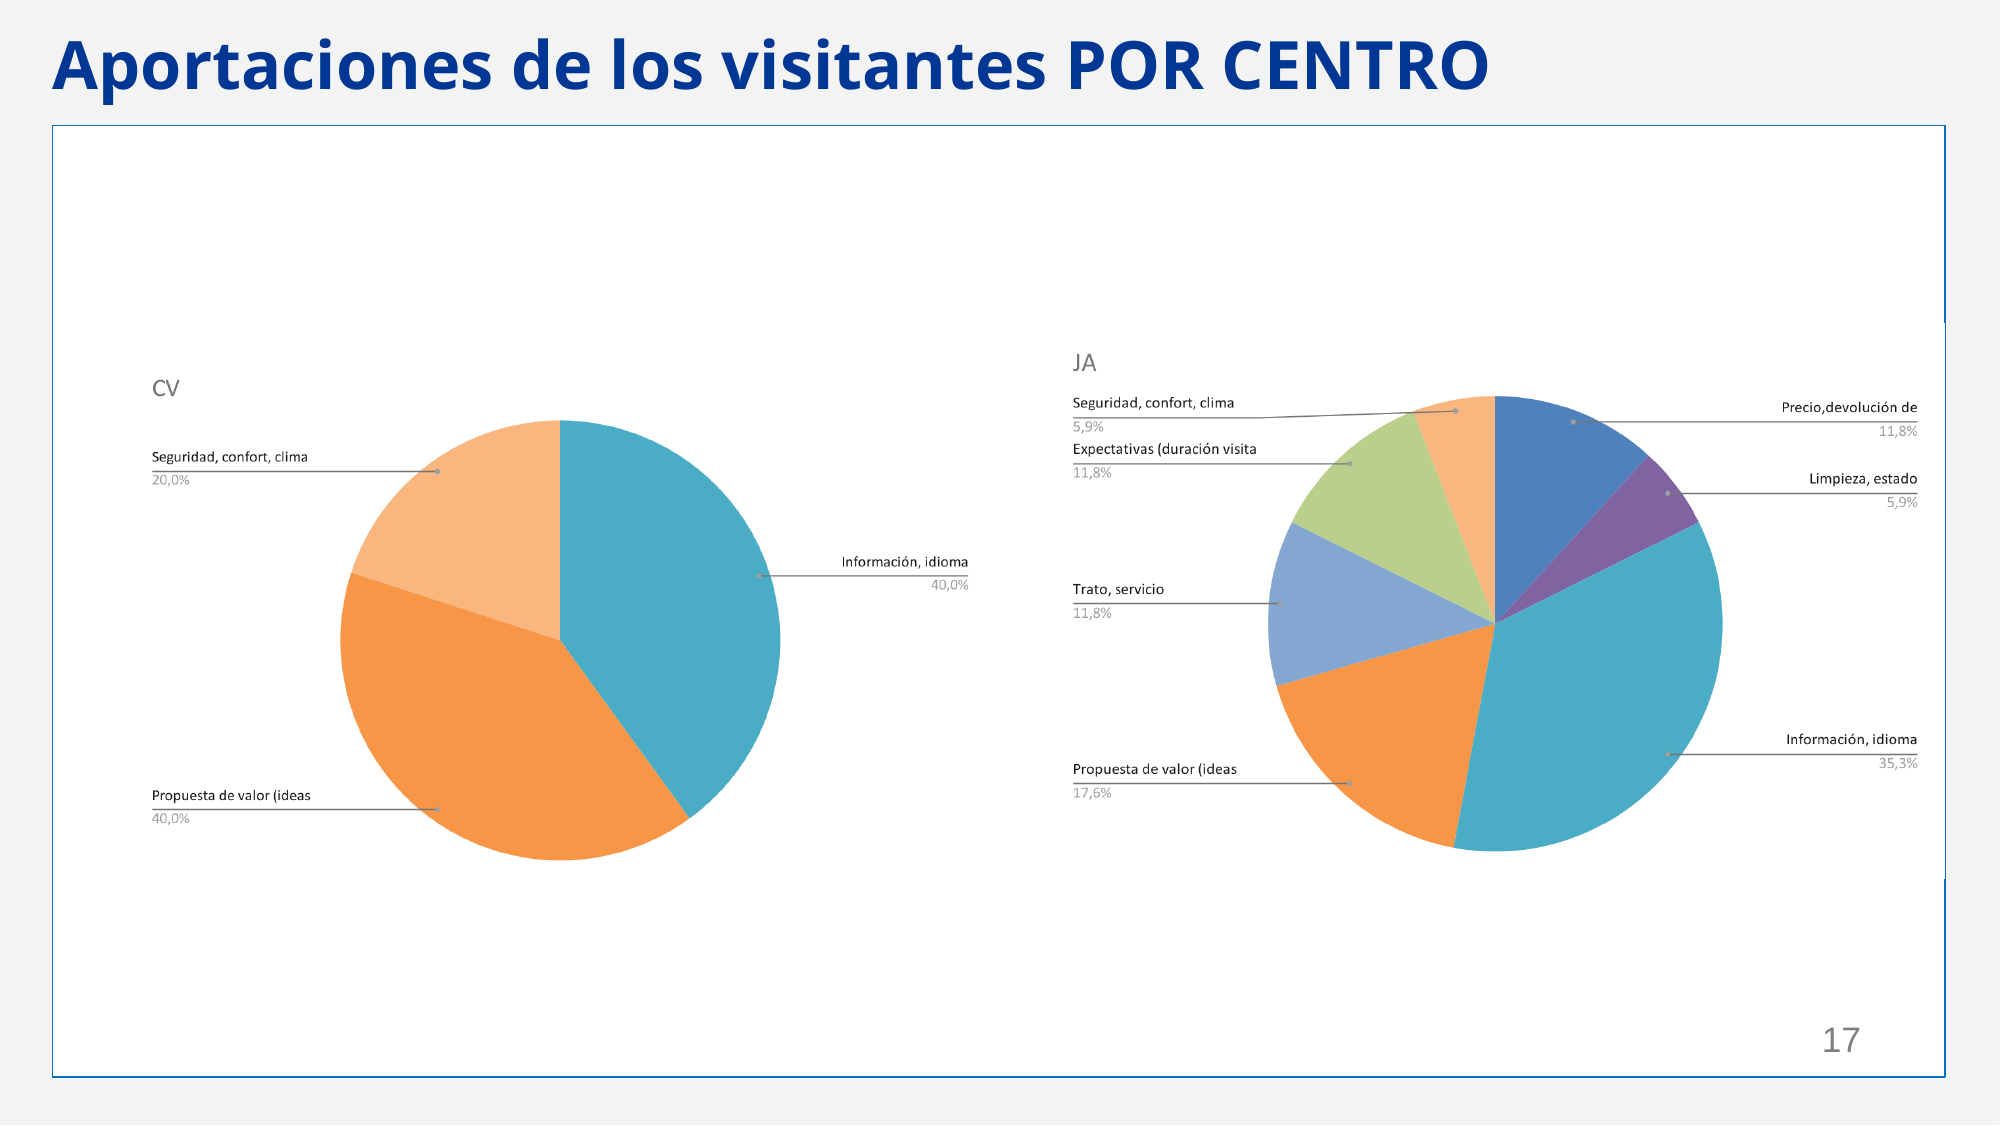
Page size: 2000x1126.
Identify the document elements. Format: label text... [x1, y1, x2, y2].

text_box Aportaciones de los visitantes POR CENTRO [52, 0, 1945, 125]
picture [1045, 323, 1945, 879]
slide_number <number> [1412, 1008, 1880, 1069]
picture [125, 350, 995, 888]
text_box [52, 125, 1945, 1078]
